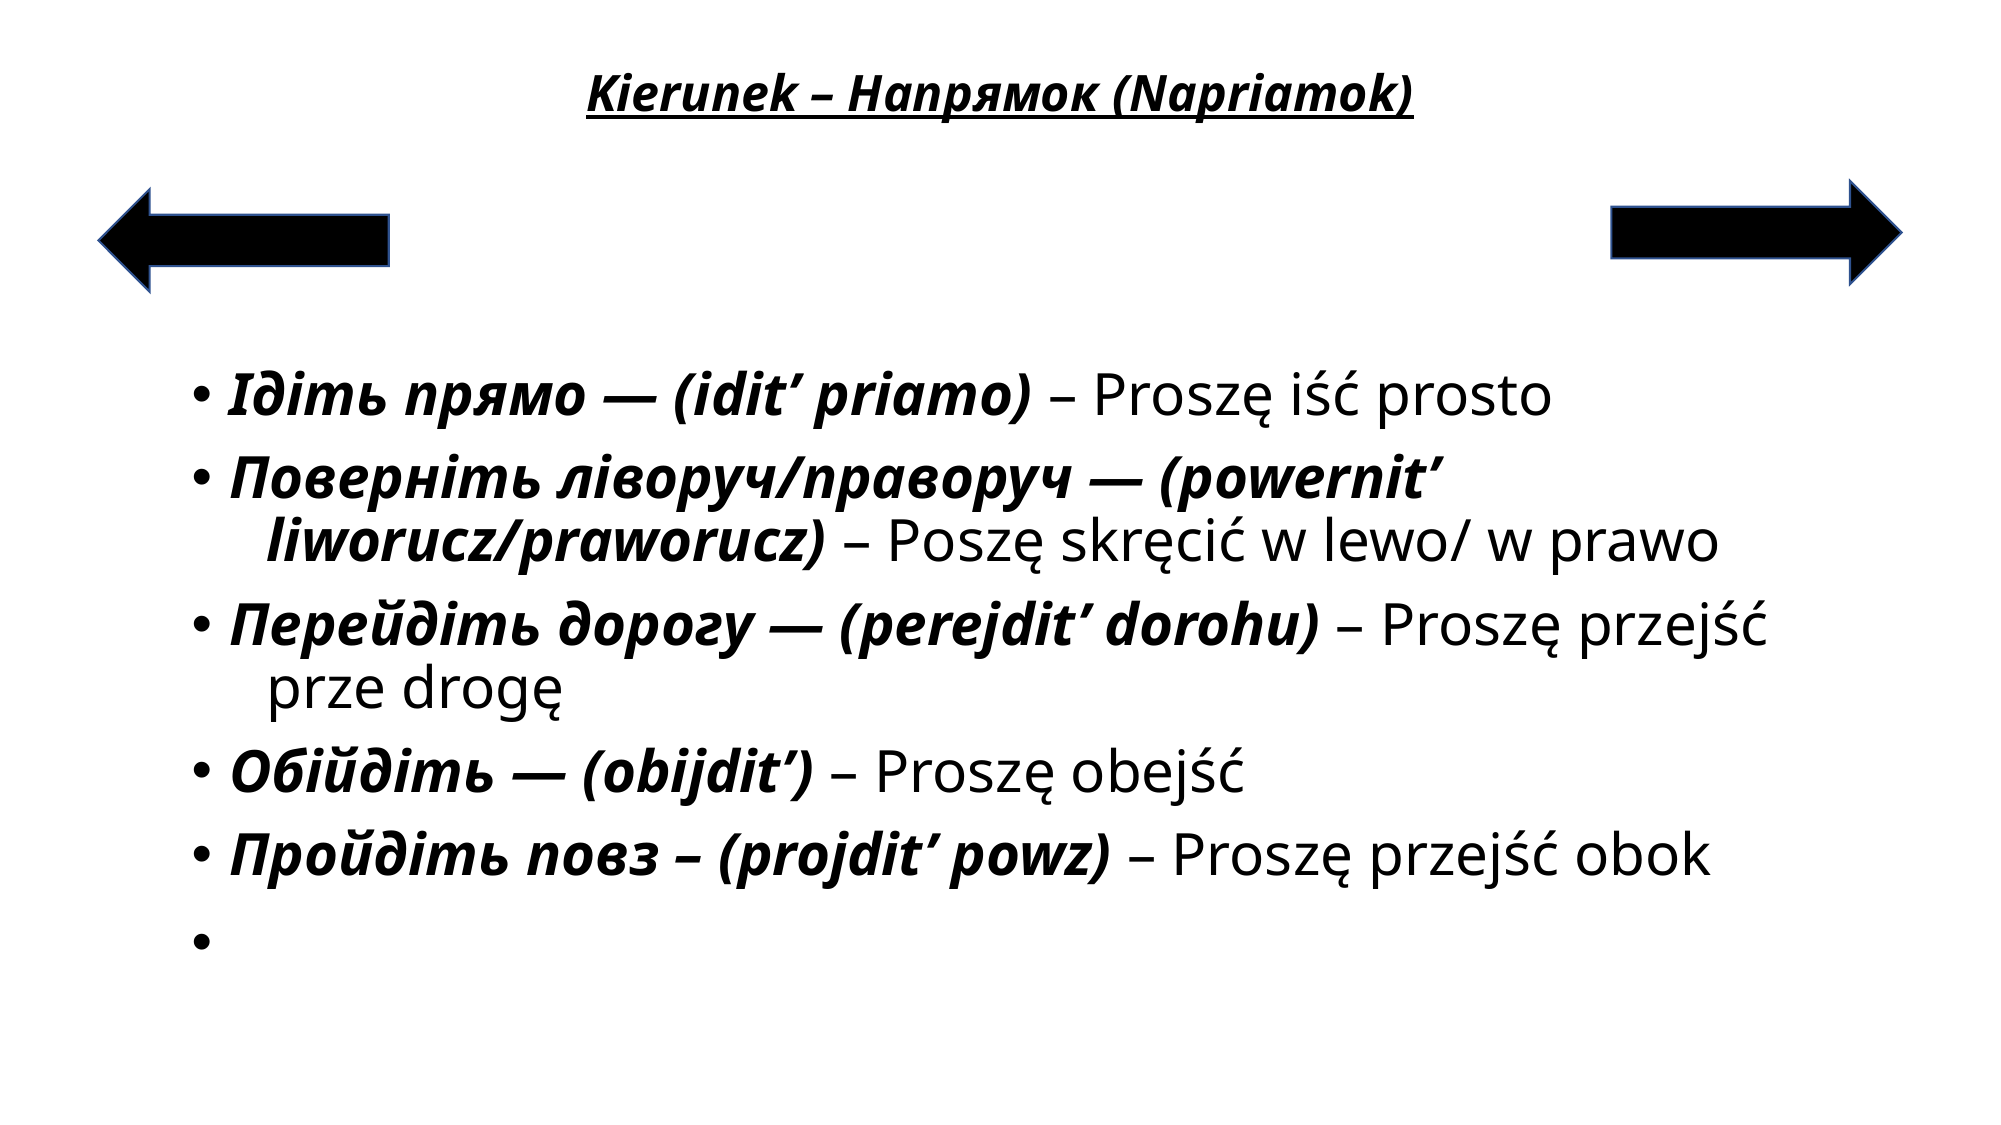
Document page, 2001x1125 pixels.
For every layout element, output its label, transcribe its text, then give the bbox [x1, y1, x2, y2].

list Ідіть прямо — (idit’ priamo) – Proszę iść prosto Поверніть ліворуч/праворуч — (powernit’ liworucz/praworucz) – Poszę skręcić w lewo/ w prawo Перейдіть дорогу — (perejdit’ dorohu) – Proszę przejść prze drogę Обійдіть — (obijdit’) – Proszę obejść Пройдіть повз – (projdit’ powz) – Proszę przejść obok [176, 357, 1902, 1094]
text_box [98, 189, 389, 292]
title Kierunek – Напрямок (Napriamok) [137, 59, 1863, 197]
text_box [1611, 180, 1902, 285]
